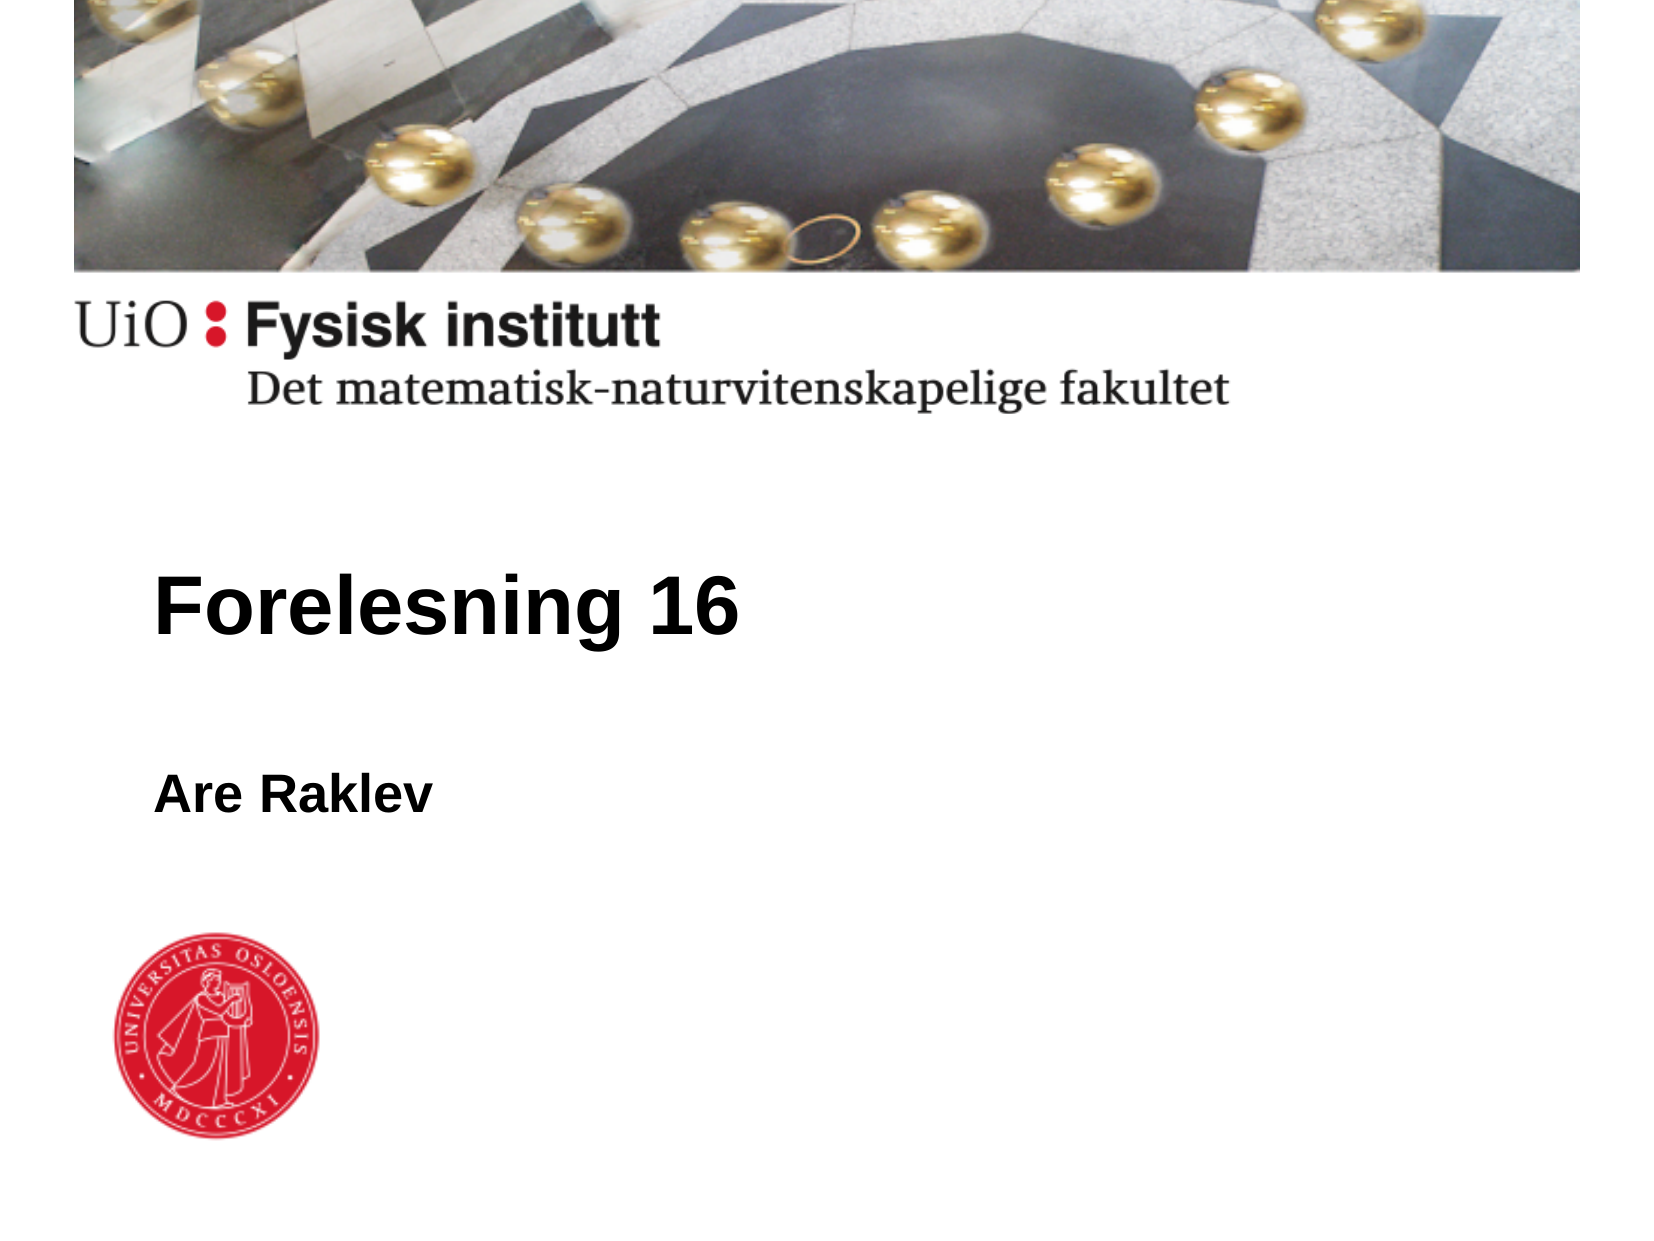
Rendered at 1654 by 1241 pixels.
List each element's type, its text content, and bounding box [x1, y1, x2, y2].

picture [72, 292, 1238, 420]
subtitle Forelesning 16 [153, 545, 1418, 666]
title Are Raklev [153, 725, 1500, 862]
picture [109, 927, 326, 1147]
picture [74, 0, 1580, 280]
